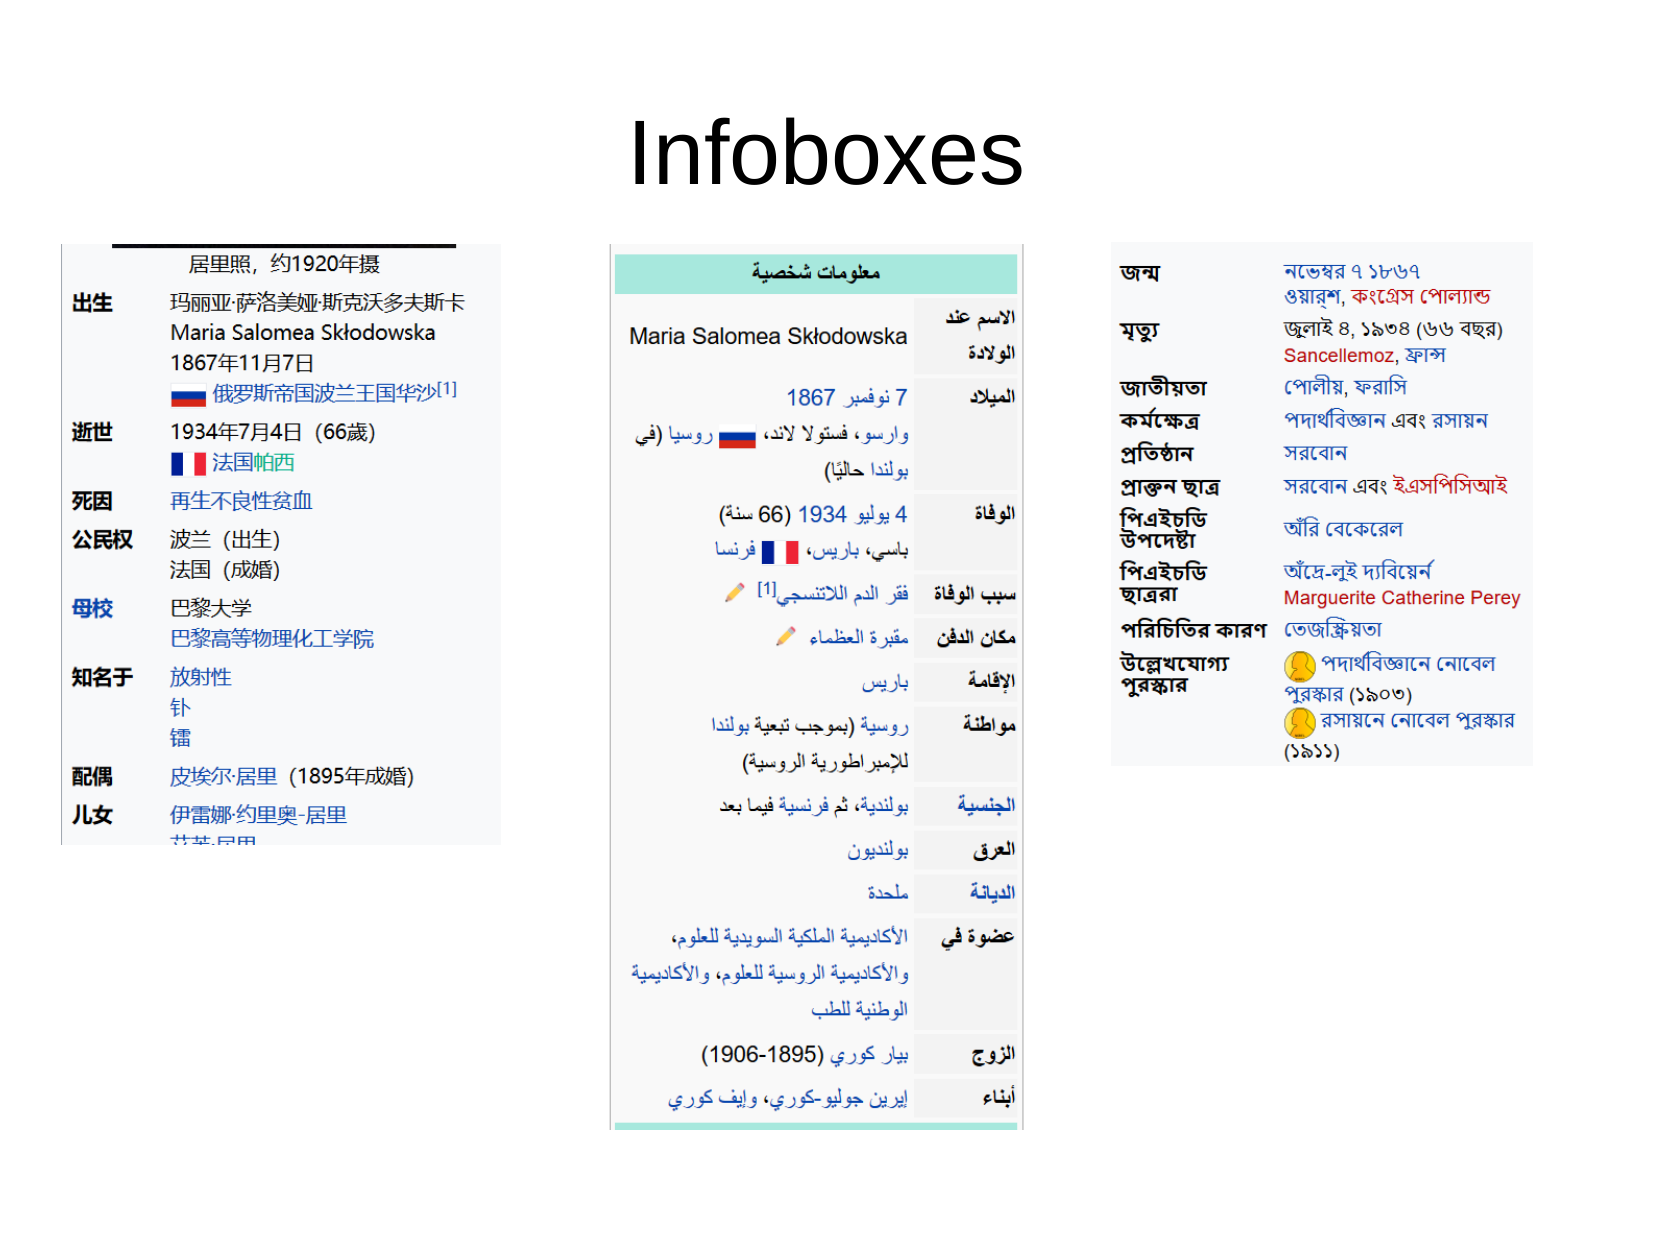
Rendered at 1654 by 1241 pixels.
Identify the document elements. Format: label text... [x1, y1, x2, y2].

picture [1111, 242, 1533, 766]
picture [592, 244, 1036, 1130]
picture [61, 244, 501, 845]
title Infoboxes [82, 49, 1571, 257]
